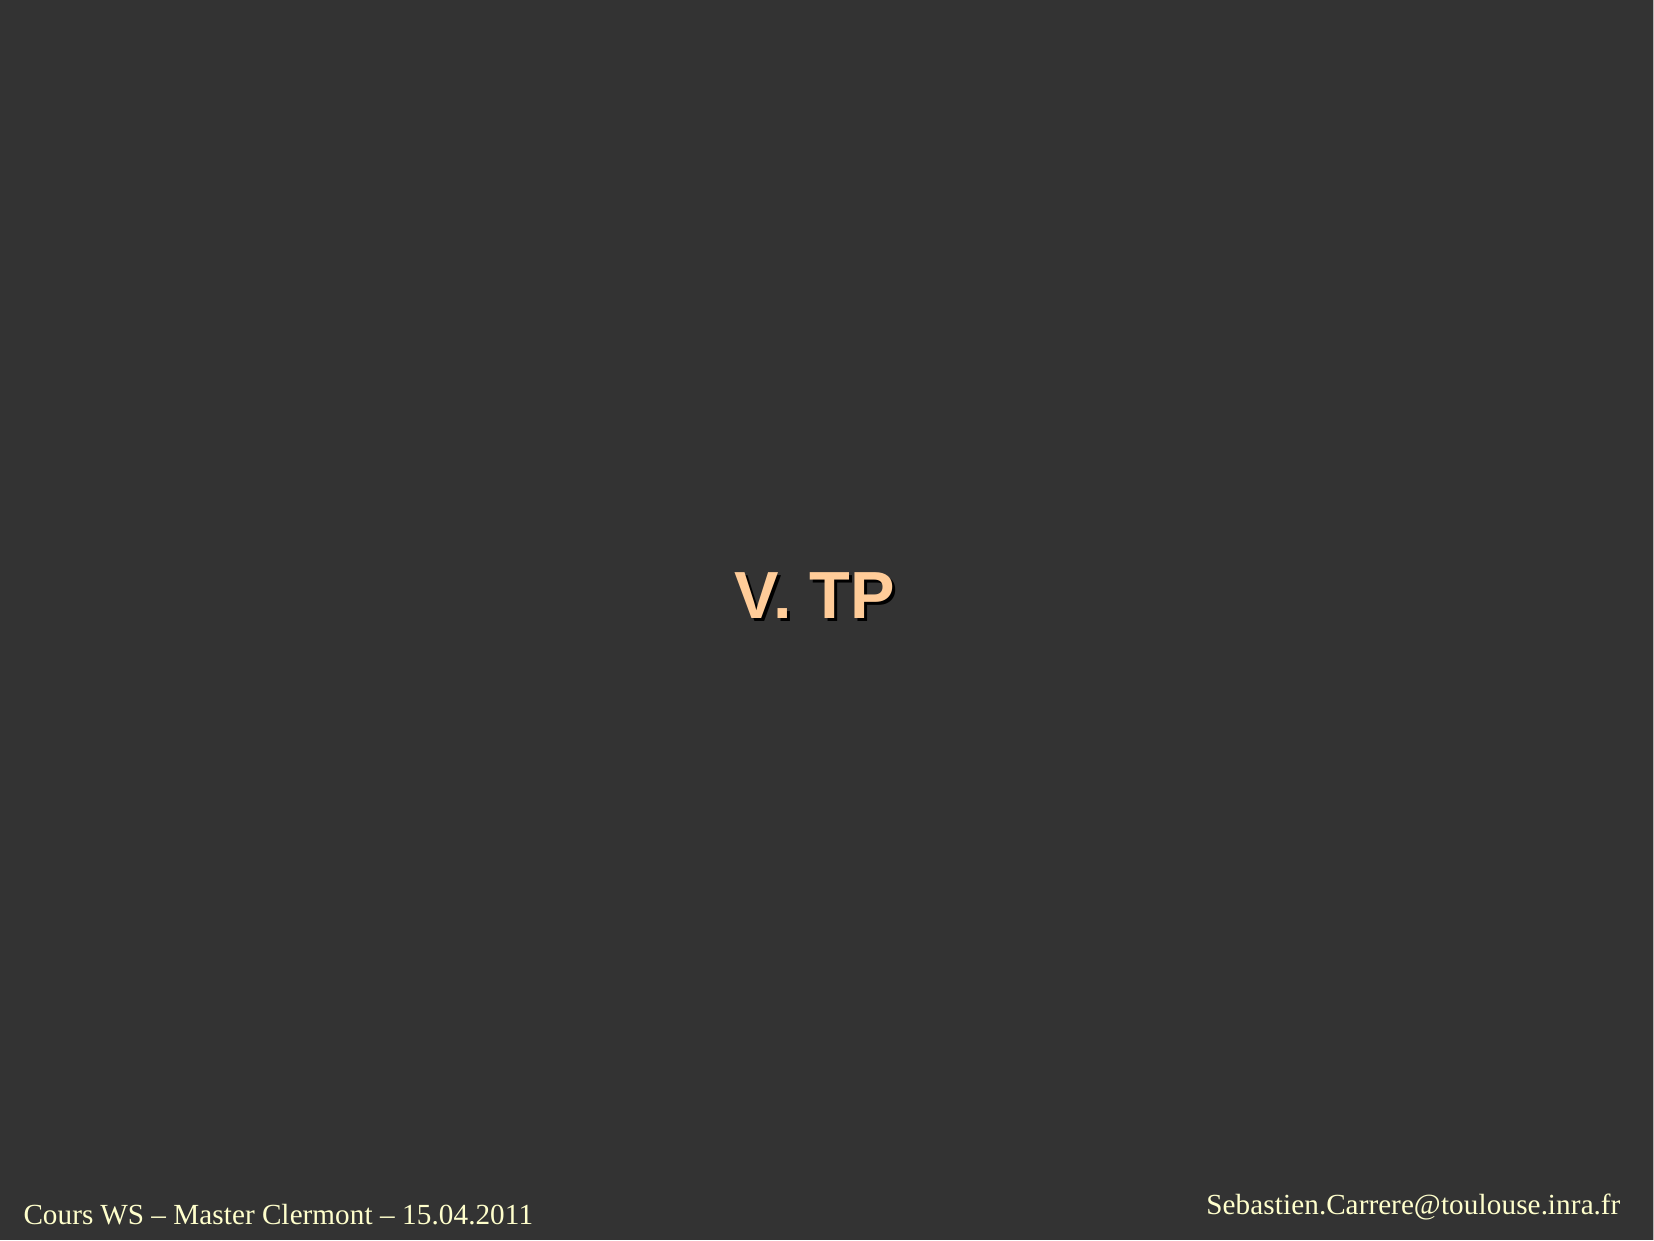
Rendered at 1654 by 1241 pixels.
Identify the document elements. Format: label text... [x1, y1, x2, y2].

title V. TP [59, 531, 1571, 660]
